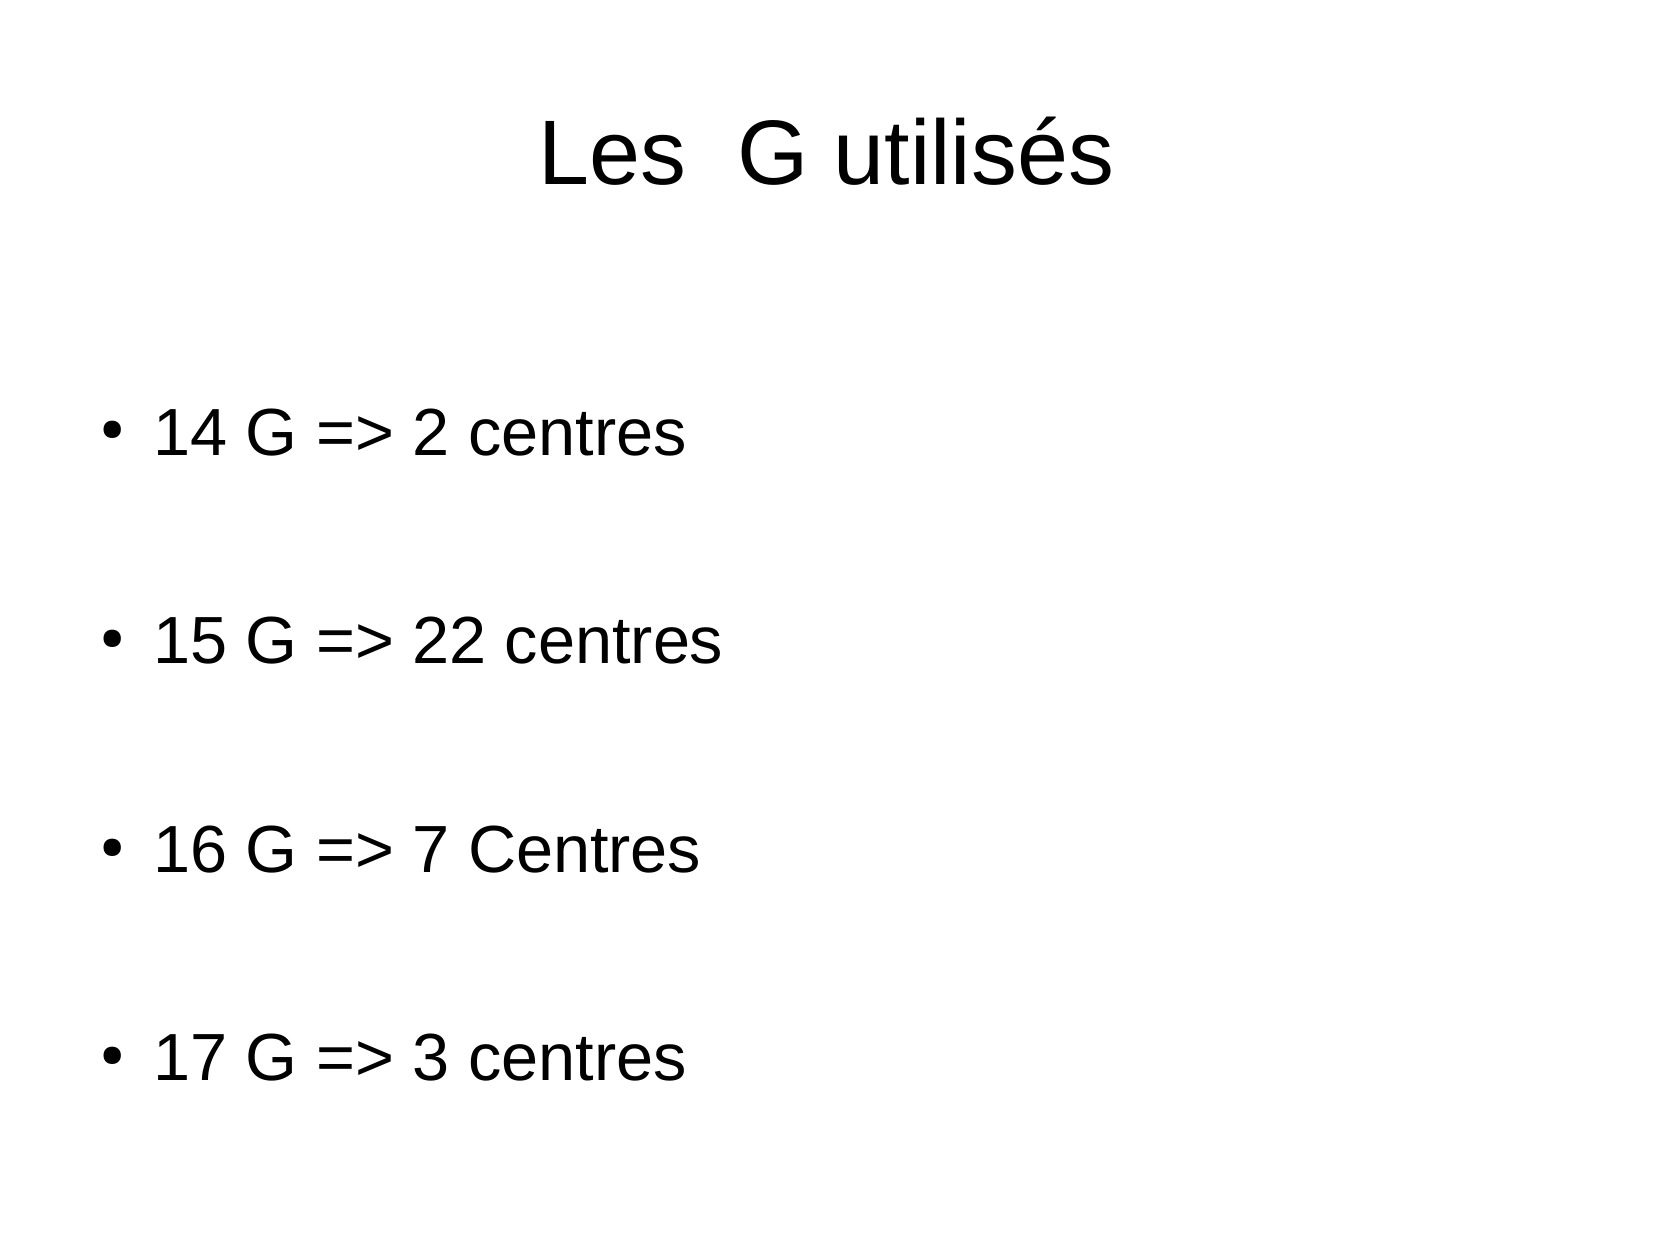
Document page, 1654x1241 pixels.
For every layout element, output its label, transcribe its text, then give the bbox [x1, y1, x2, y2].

title Les G utilisés [82, 49, 1571, 257]
list 14 G => 2 centres 15 G => 22 centres 16 G => 7 Centres 17 G => 3 centres [82, 290, 1571, 1109]
